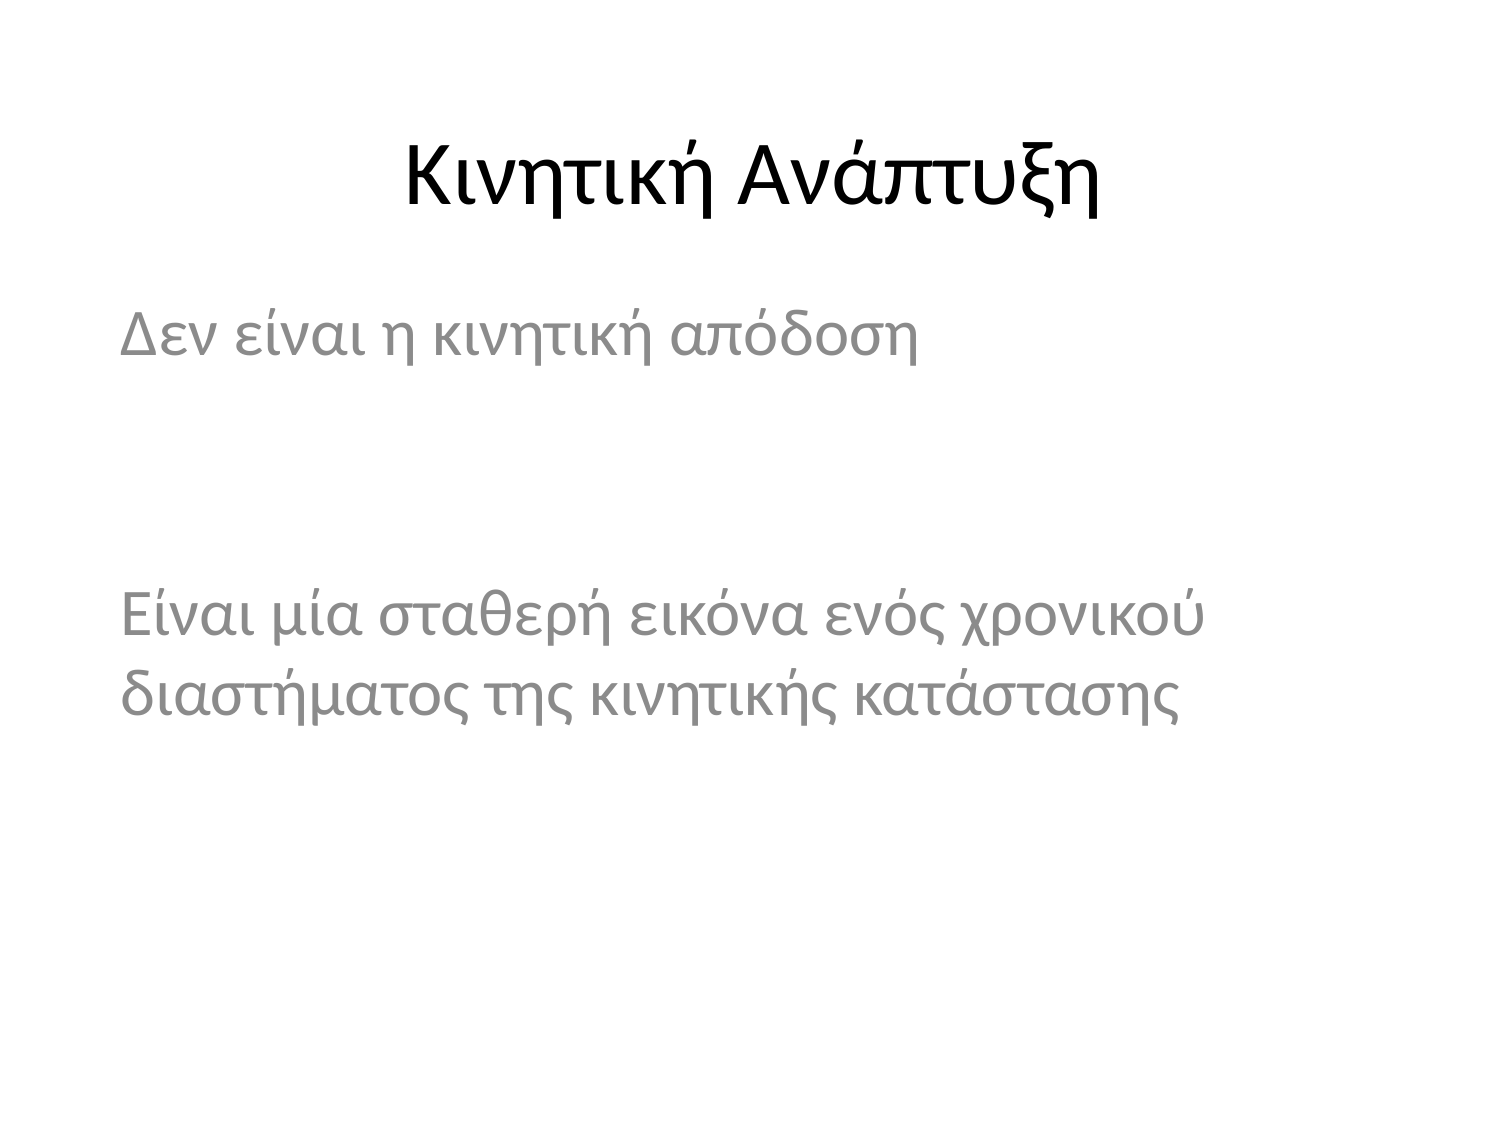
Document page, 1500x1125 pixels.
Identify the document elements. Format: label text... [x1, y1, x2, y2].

subtitle Δεν είναι η κινητική απόδοση Είναι μία σταθερή εικόνα ενός χρονικού διαστήματος της κινητικής κατάστασης [105, 281, 1372, 914]
title Κινητική Ανάπτυξη [117, 46, 1393, 288]
